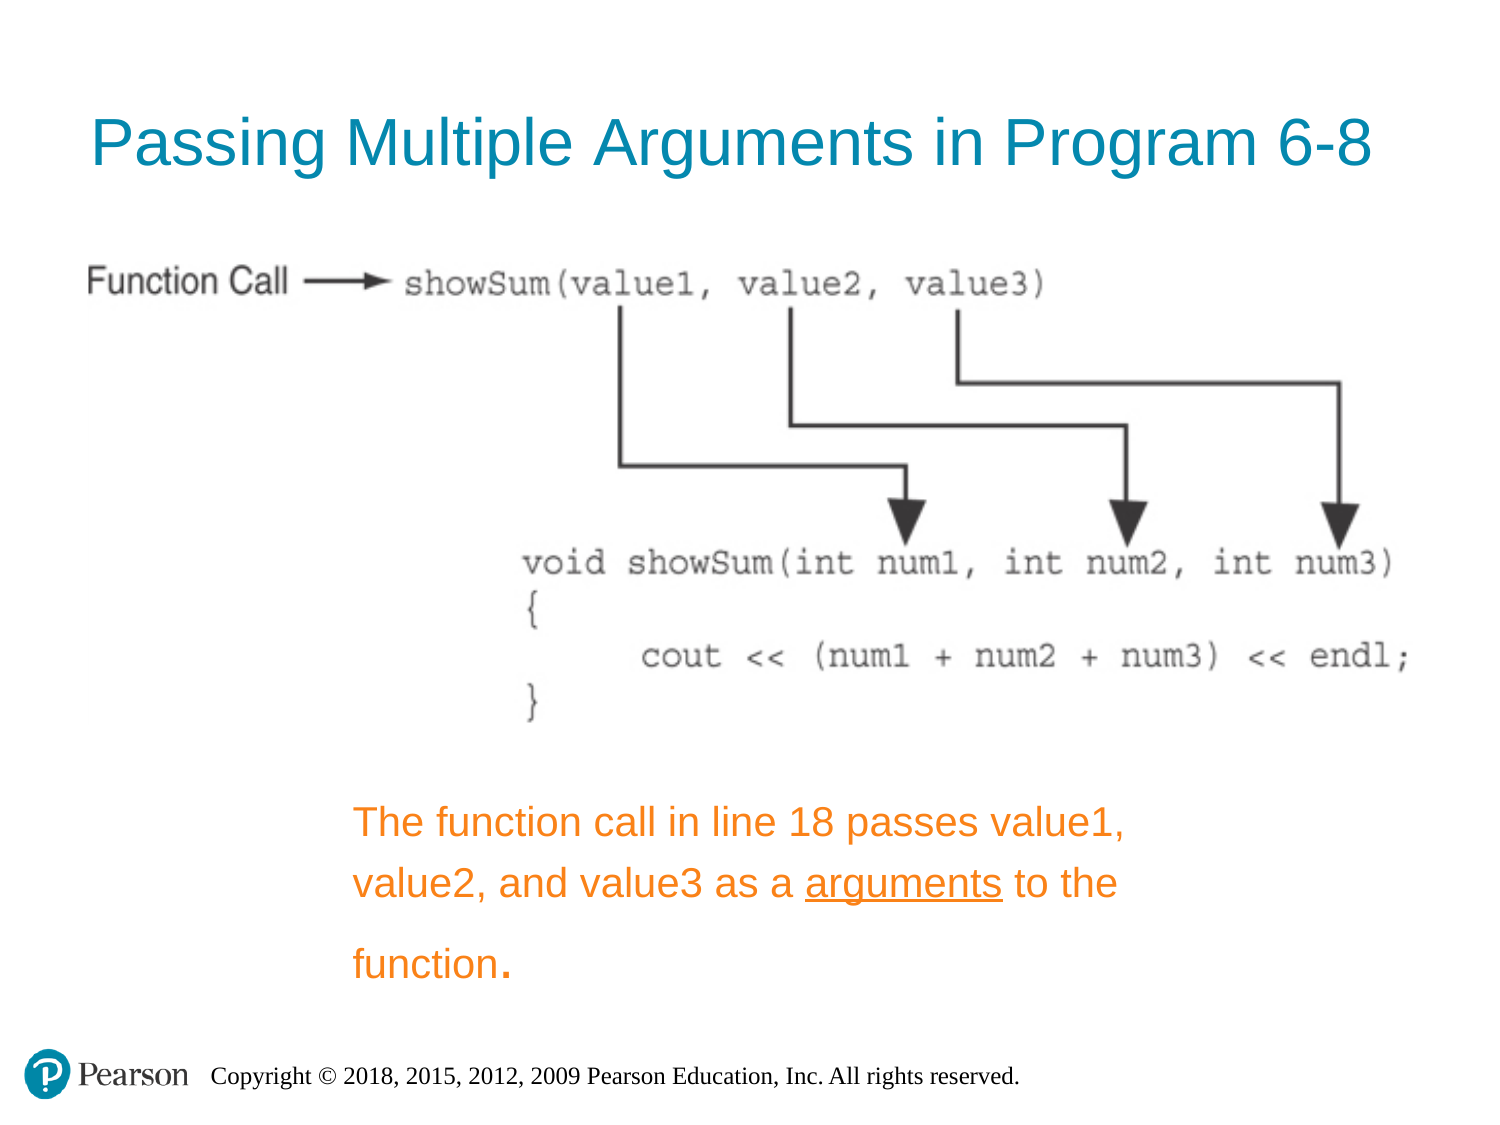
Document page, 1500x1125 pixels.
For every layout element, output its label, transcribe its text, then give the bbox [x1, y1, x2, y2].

text_box The function call in line 18 passes value1, value2, and value3 as a arguments to the function. [337, 787, 1163, 999]
title Passing Multiple Arguments in Program 6-8 [75, 45, 1426, 233]
picture [87, 261, 1413, 726]
